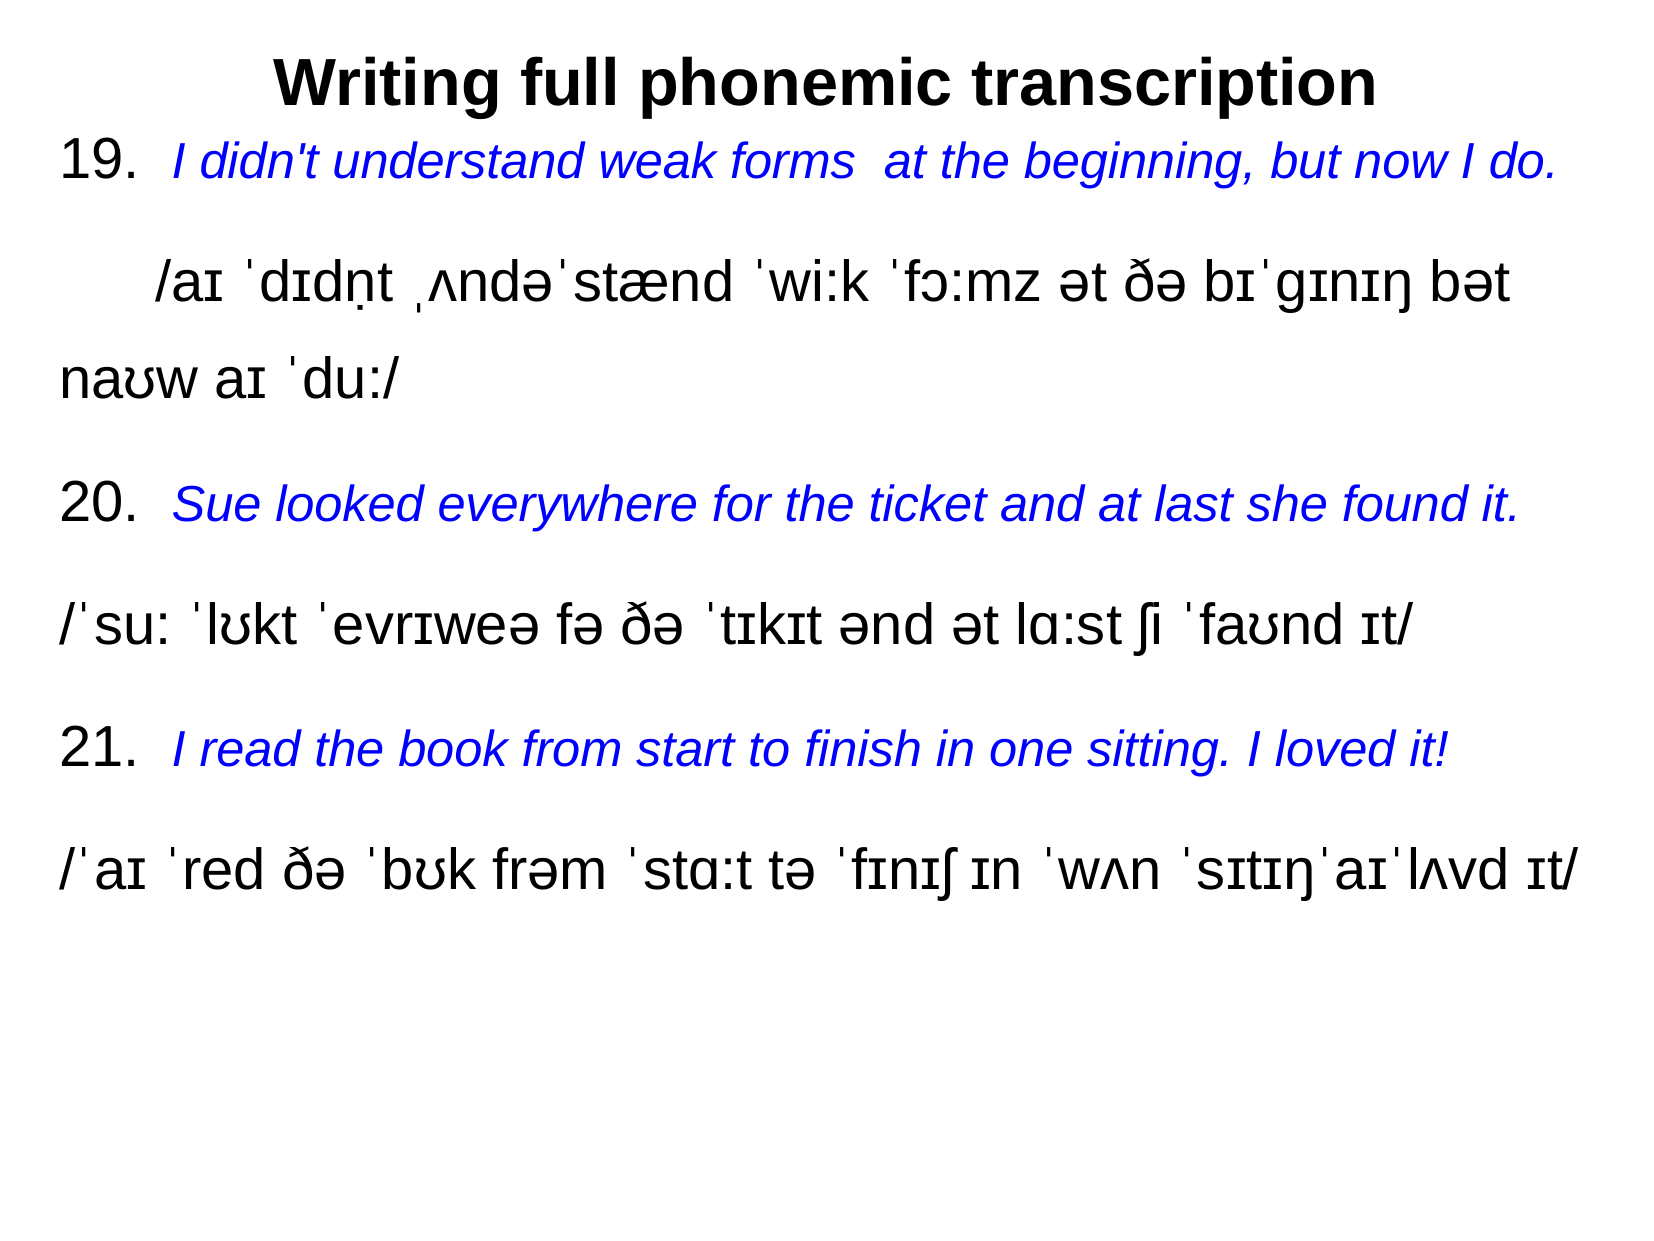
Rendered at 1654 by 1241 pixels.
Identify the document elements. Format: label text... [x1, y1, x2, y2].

title Writing full phonemic transcription [82, 0, 1571, 126]
list 19. I didn't understand weak forms at the beginning, but now I do. /aɪ ˈdɪdṇt ˌʌndəˈstænd ˈwi:k ˈfɔ:mz ət ðə bɪˈgɪnɪŋ bət naʊw aɪ ˈdu:/ 20. Sue looked everywhere for the ticket and at last she found it. /ˈsu: ˈlʊkt ˈevrɪweə fə ðə ˈtɪkɪt ənd ət lɑ:st ʃi ˈfaʊnd ɪt/ 21. I read the book from start to finish in one sitting. I loved it! /ˈaɪ ˈred ðə ˈbʊk frəm ˈstɑ:t tə ˈfɪnɪʃ ɪn ˈwʌn ˈsɪtɪŋˈaɪˈlʌvd ɪt/ [59, 126, 1602, 1185]
